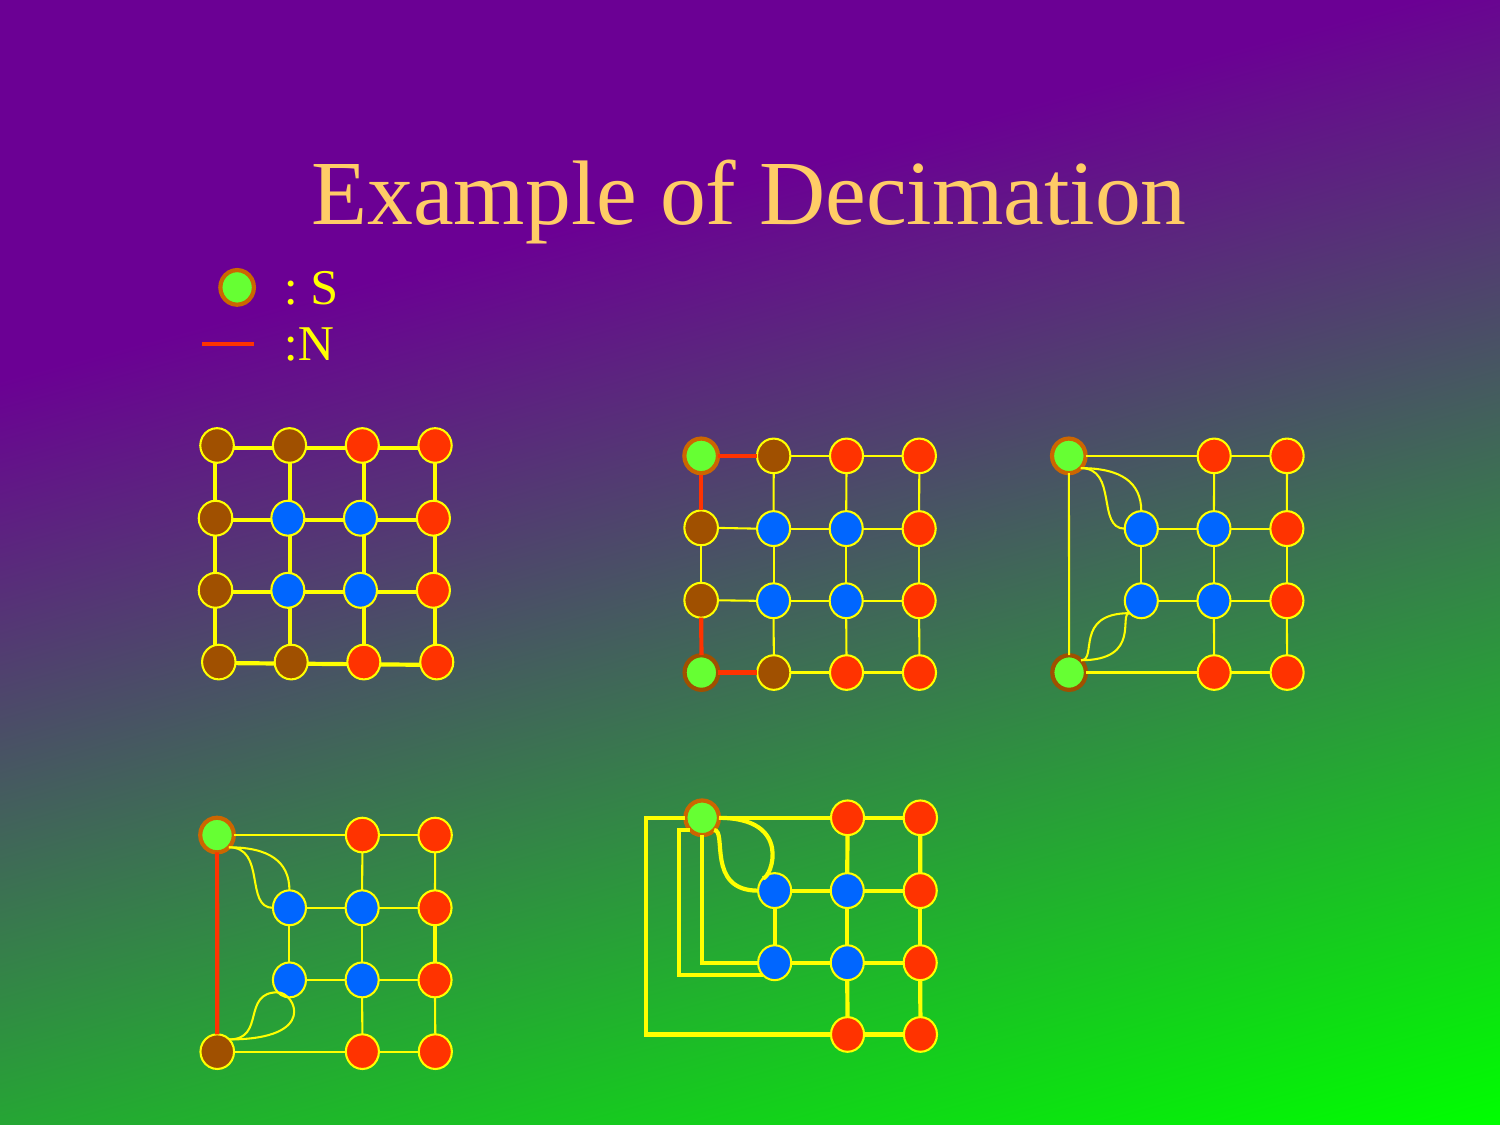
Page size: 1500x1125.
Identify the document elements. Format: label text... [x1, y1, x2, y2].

text_box [271, 572, 305, 608]
text_box [1270, 438, 1304, 473]
text_box [757, 438, 791, 474]
text_box [1197, 511, 1231, 546]
text_box [902, 583, 936, 619]
text_box [904, 1017, 938, 1052]
text_box [758, 945, 792, 981]
text_box [420, 644, 454, 680]
text_box [220, 270, 254, 305]
text_box [1124, 511, 1158, 546]
text_box [347, 644, 381, 680]
text_box [1270, 511, 1304, 546]
text_box [198, 500, 233, 536]
text_box [345, 1034, 379, 1070]
text_box [272, 428, 307, 463]
text_box :N [269, 308, 349, 380]
text_box [757, 511, 791, 547]
text_box [345, 428, 379, 463]
text_box [418, 890, 452, 925]
text_box [902, 511, 936, 546]
text_box [685, 800, 719, 835]
text_box [903, 873, 937, 908]
title Example of Decimation [112, 99, 1388, 288]
text_box [684, 582, 718, 618]
text_box [273, 890, 306, 926]
text_box [418, 817, 452, 853]
text_box [202, 644, 236, 680]
text_box [903, 655, 937, 690]
text_box [1197, 655, 1231, 690]
text_box [831, 800, 864, 835]
text_box [200, 428, 234, 463]
text_box [272, 962, 306, 998]
text_box [902, 438, 936, 474]
text_box [198, 572, 233, 608]
text_box [1197, 438, 1231, 474]
text_box [200, 817, 234, 852]
text_box [274, 644, 308, 680]
text_box [830, 873, 864, 908]
text_box [830, 655, 863, 690]
text_box [903, 800, 938, 835]
text_box [345, 890, 379, 926]
text_box [416, 500, 450, 536]
text_box [830, 438, 863, 474]
text_box [1052, 655, 1086, 690]
text_box [345, 962, 379, 998]
text_box [684, 510, 718, 546]
text_box [831, 1017, 864, 1052]
text_box [418, 1034, 452, 1070]
text_box [757, 655, 791, 690]
text_box [903, 945, 937, 980]
text_box [1270, 655, 1304, 690]
text_box [418, 428, 452, 463]
text_box [684, 655, 718, 690]
text_box [343, 500, 378, 536]
text_box [830, 945, 864, 980]
text_box [1197, 583, 1231, 619]
text_box [271, 500, 305, 536]
text_box [1270, 583, 1304, 619]
text_box [758, 873, 792, 908]
text_box [343, 572, 378, 608]
text_box [684, 438, 718, 474]
text_box [1052, 438, 1086, 474]
text_box [416, 572, 450, 608]
text_box [757, 583, 791, 619]
text_box : S [269, 252, 354, 323]
text_box [345, 817, 379, 853]
text_box [829, 583, 863, 619]
text_box [829, 511, 863, 546]
text_box [200, 1034, 235, 1070]
text_box [418, 962, 452, 998]
text_box [1124, 583, 1158, 619]
